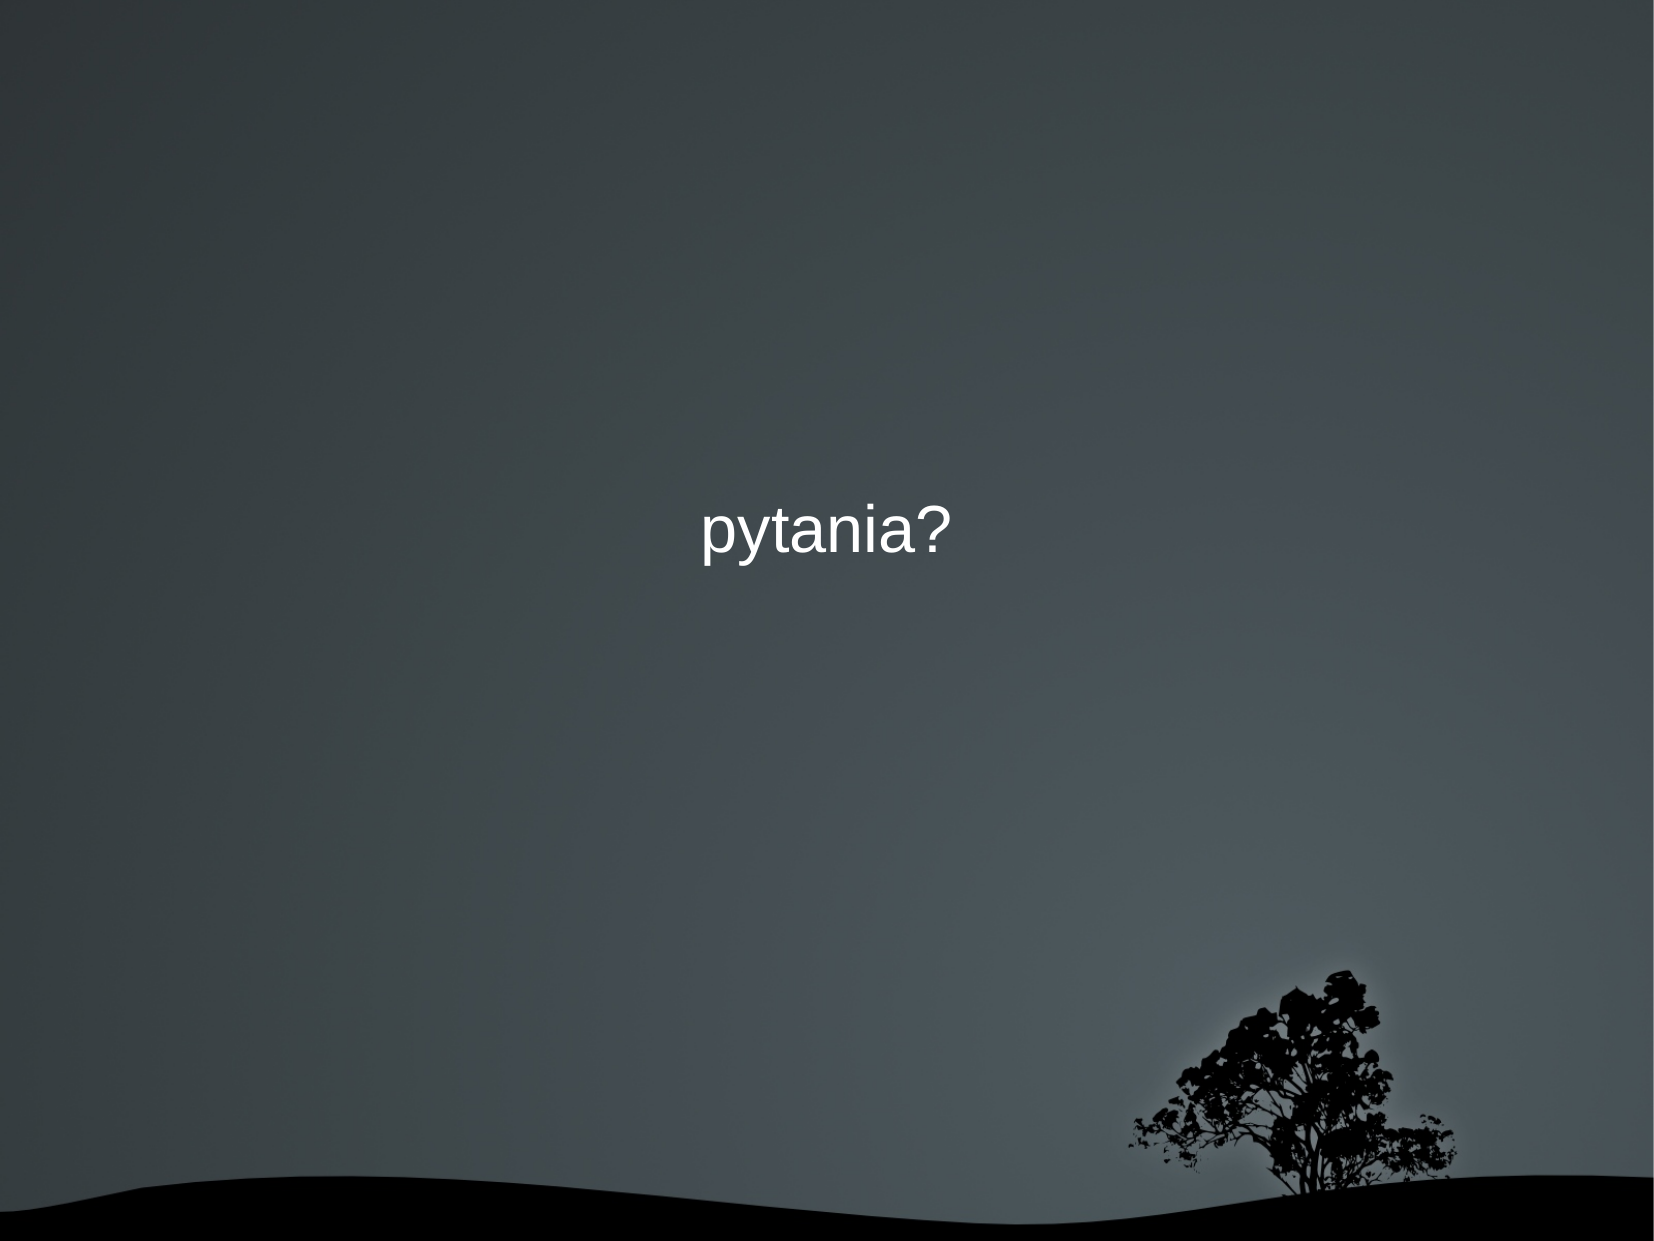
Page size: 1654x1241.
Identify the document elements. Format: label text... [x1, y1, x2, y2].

picture [0, 0, 1654, 1241]
subtitle pytania? [82, 49, 1571, 1109]
